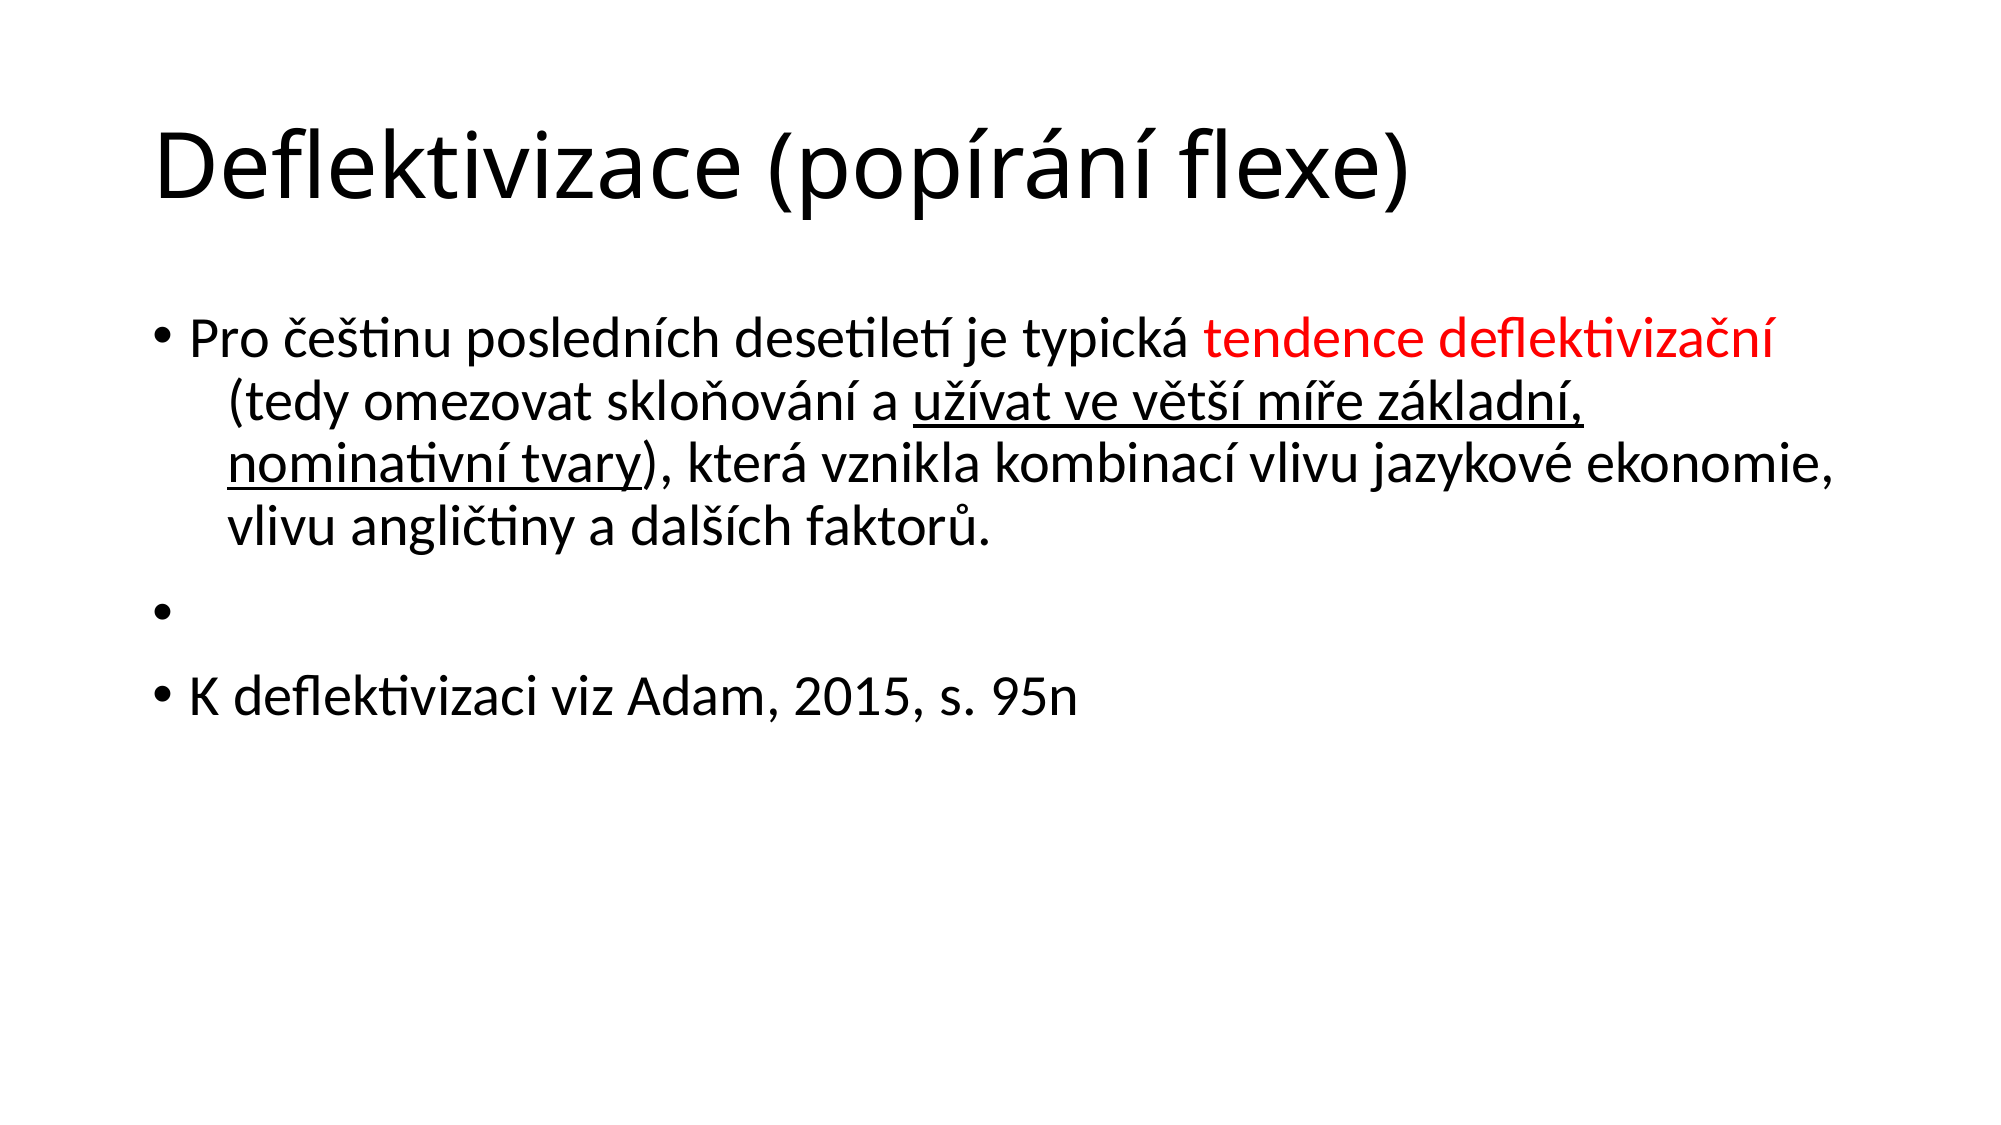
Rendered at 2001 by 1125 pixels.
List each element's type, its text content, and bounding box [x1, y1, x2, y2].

title Deflektivizace (popírání flexe) [137, 59, 1863, 278]
list Pro češtinu posledních desetiletí je typická tendence deflektivizační (tedy omezovat skloňování a užívat ve větší míře základní, nominativní tvary), která vznikla kombinací vlivu jazykové ekonomie, vlivu angličtiny a dalších faktorů. K deflektivizaci viz Adam, 2015, s. 95n [137, 299, 1863, 1014]
